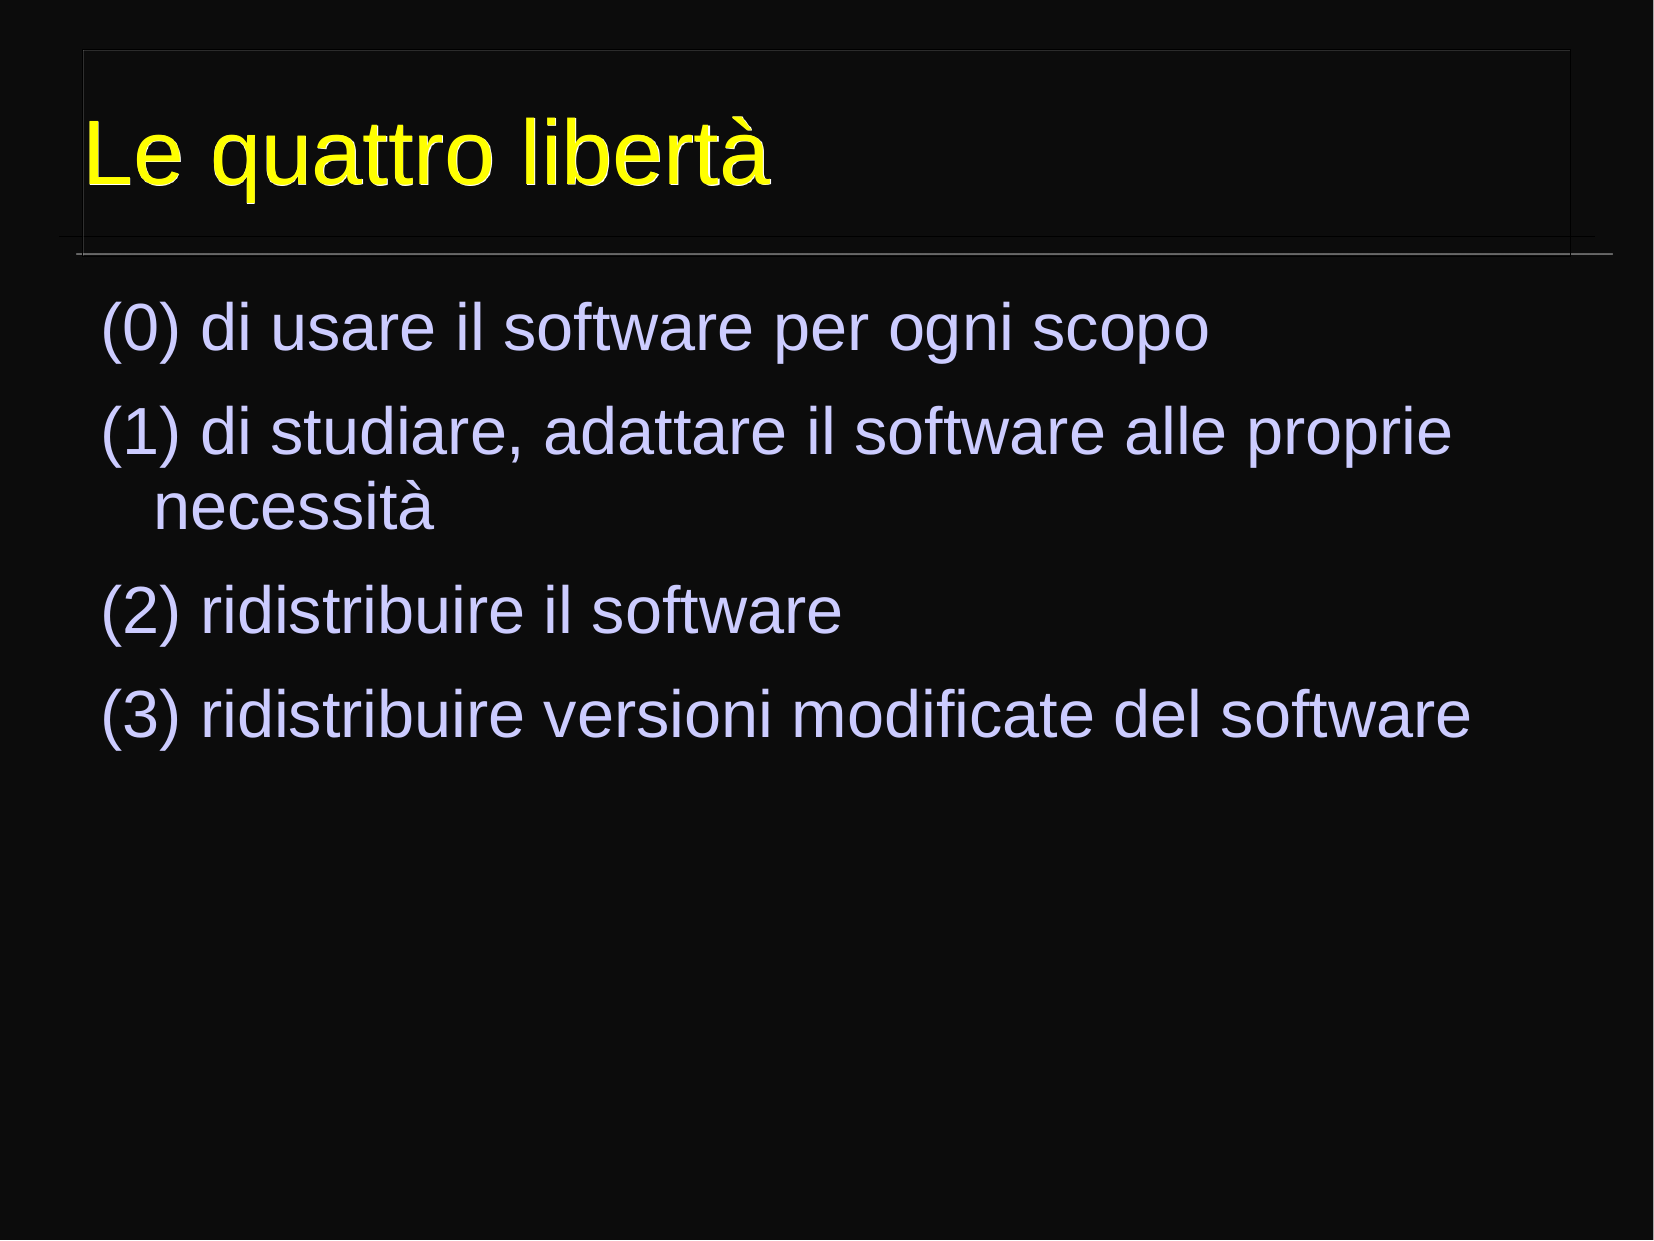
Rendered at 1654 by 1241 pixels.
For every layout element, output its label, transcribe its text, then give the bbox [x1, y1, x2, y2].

title Le quattro libertà [82, 49, 1571, 257]
list (0) di usare il software per ogni scopo (1) di studiare, adattare il software alle proprie necessità (2) ridistribuire il software (3) ridistribuire versioni modificate del software [82, 290, 1571, 1109]
